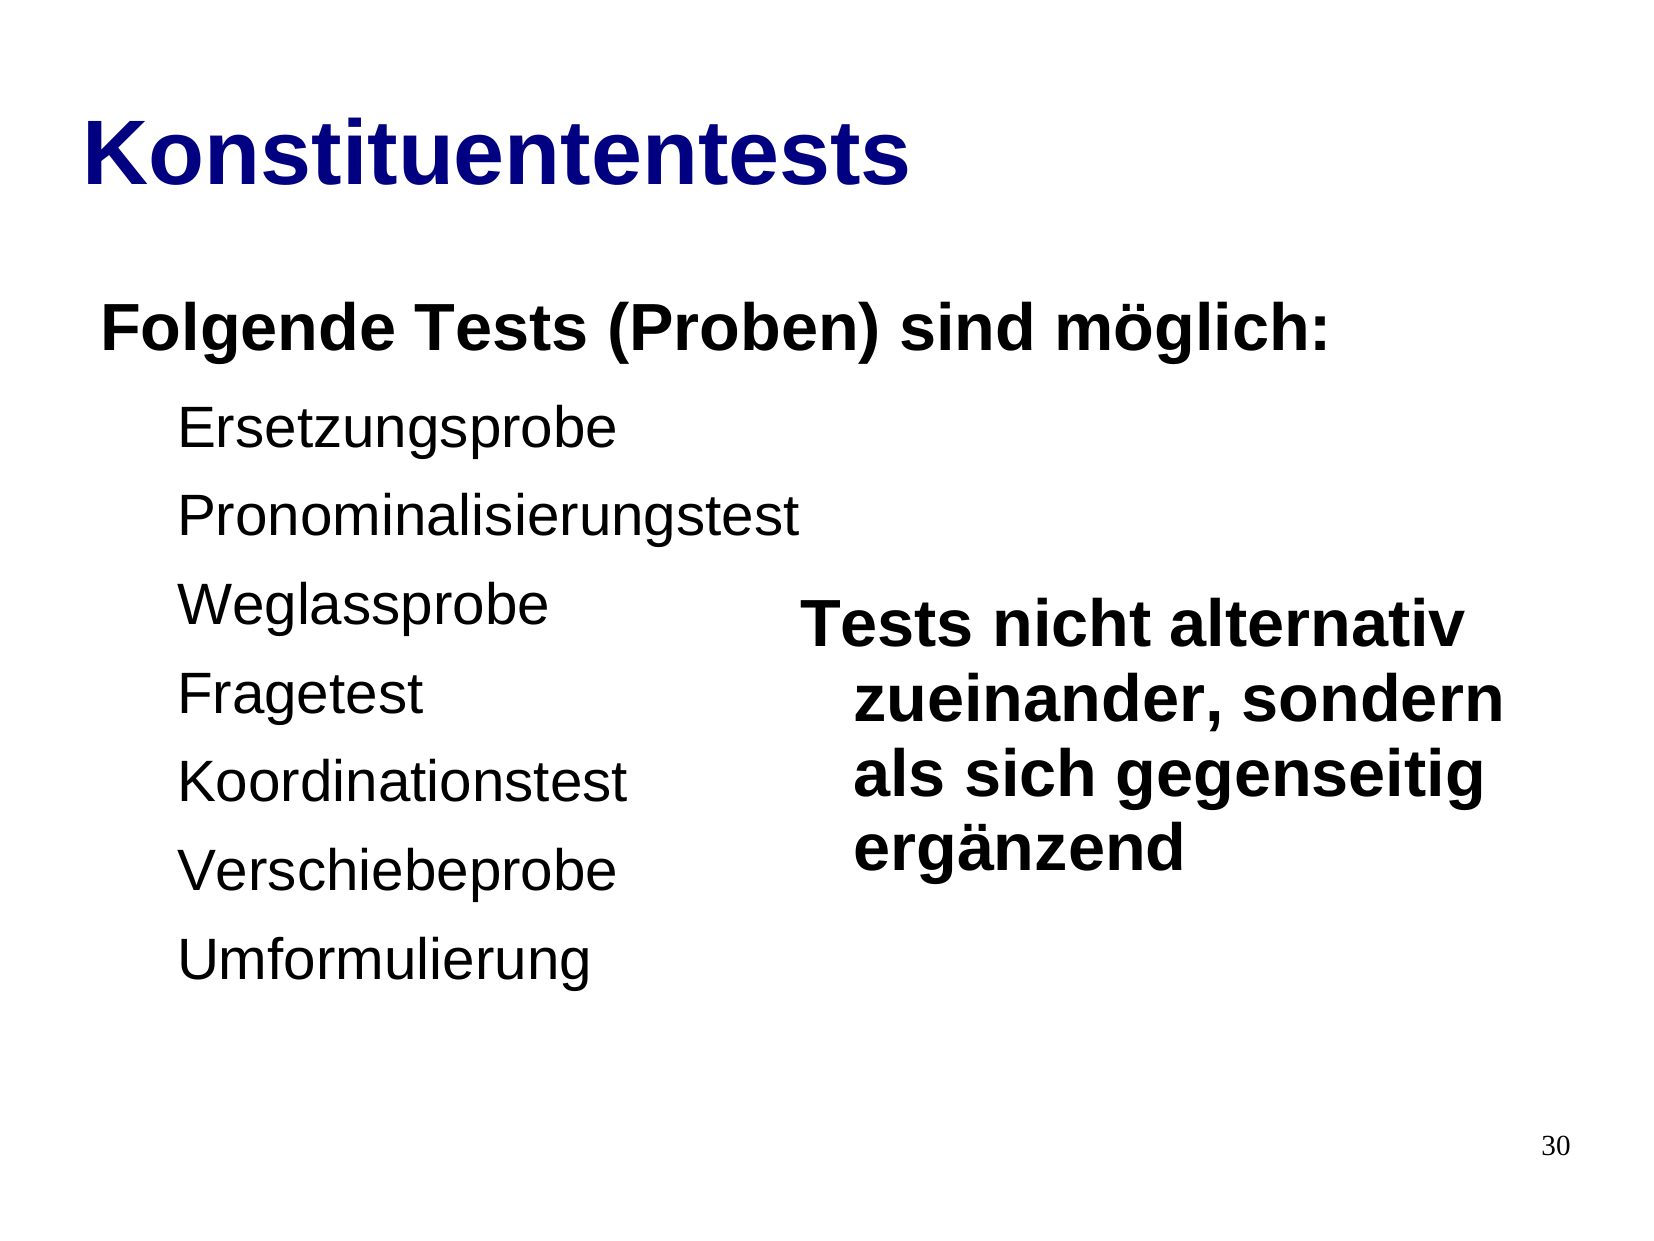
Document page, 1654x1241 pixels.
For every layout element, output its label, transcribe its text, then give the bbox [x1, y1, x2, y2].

title Konstituententests [82, 56, 1571, 250]
text_box Tests nicht alternativ zueinander, sondern als sich gegenseitig ergänzend [767, 578, 1625, 851]
list Folgende Tests (Proben) sind möglich: Ersetzungsprobe Pronominalisierungstest Weglassprobe Fragetest Koordinationstest Verschiebeprobe Umformulierung [82, 290, 1571, 1094]
